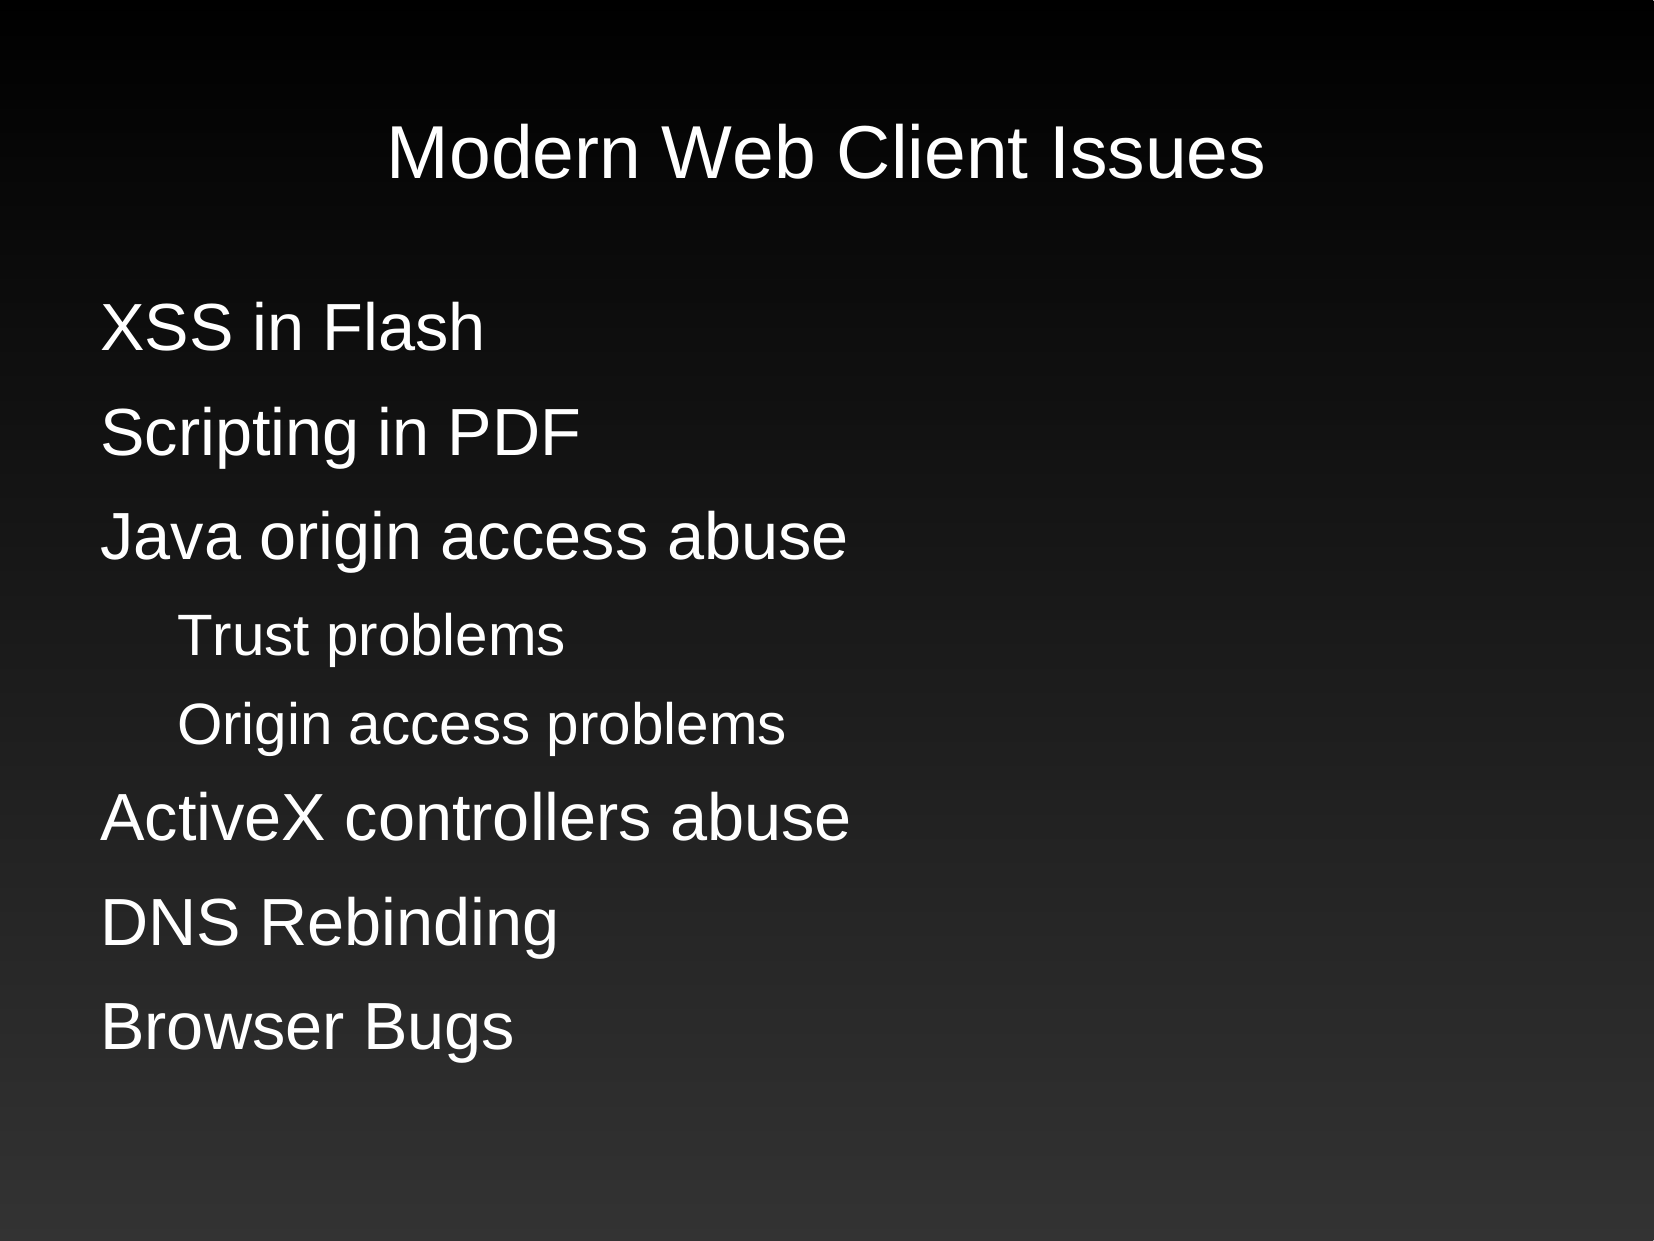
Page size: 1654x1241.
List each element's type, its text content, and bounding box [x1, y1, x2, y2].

title Modern Web Client Issues [82, 49, 1571, 257]
list XSS in Flash Scripting in PDF Java origin access abuse Trust problems Origin access problems ActiveX controllers abuse DNS Rebinding Browser Bugs [82, 290, 1571, 1109]
